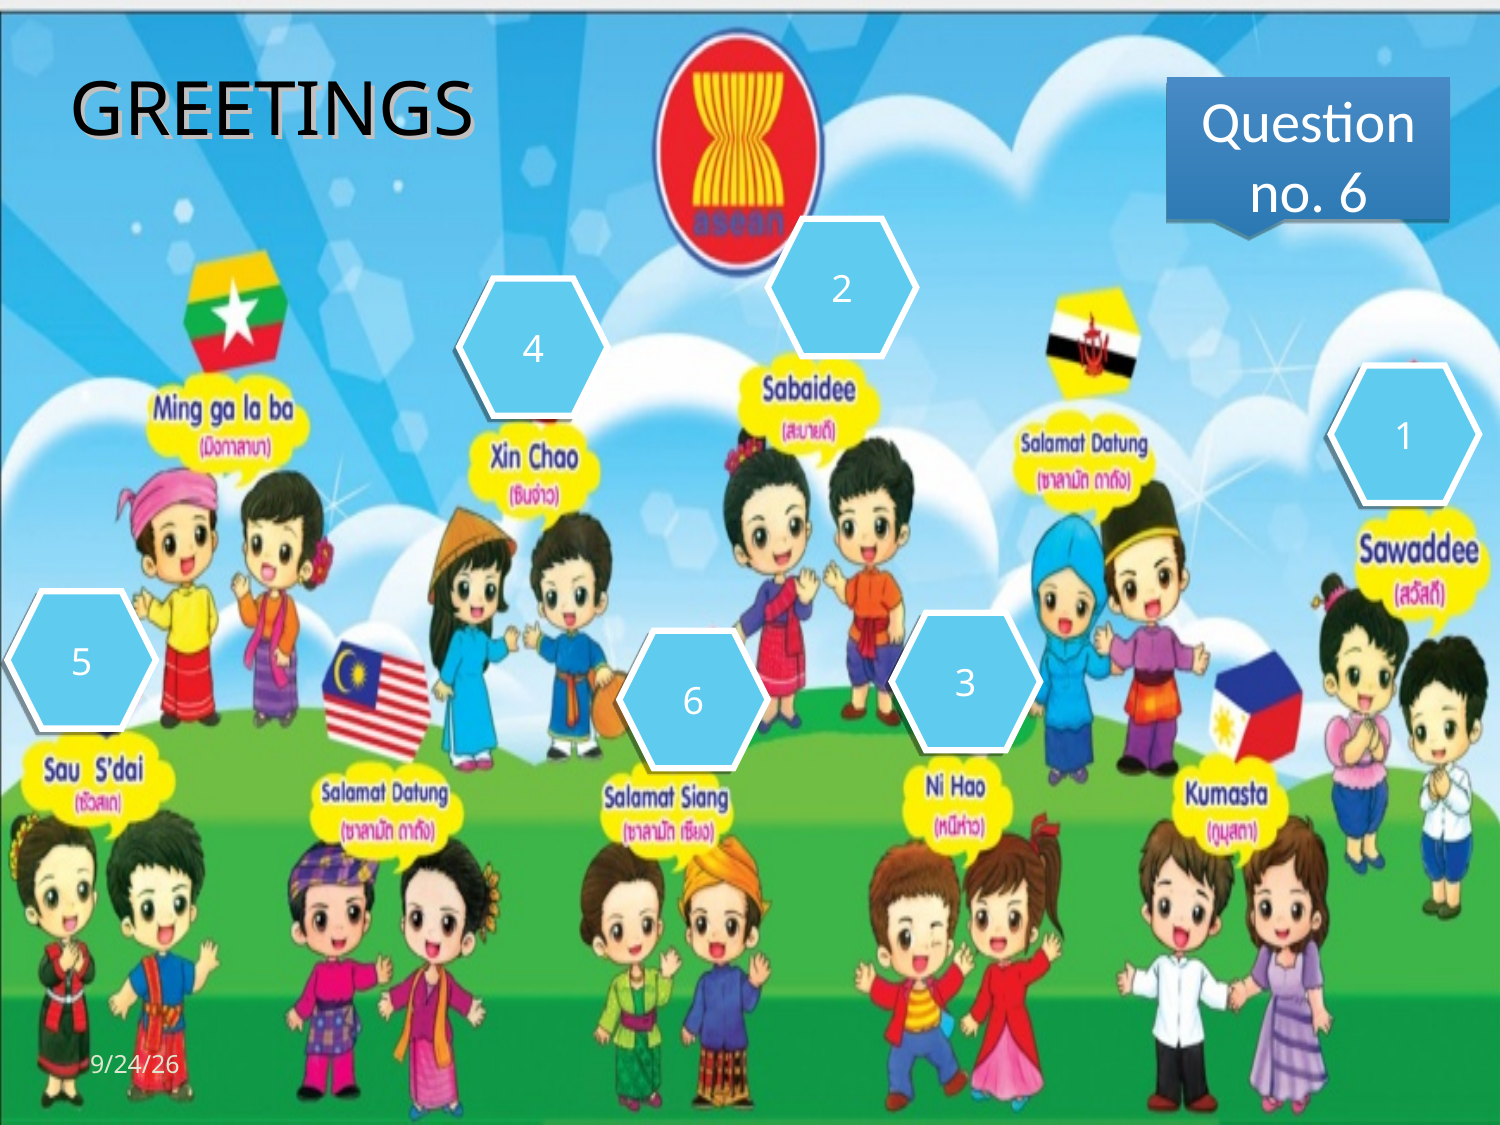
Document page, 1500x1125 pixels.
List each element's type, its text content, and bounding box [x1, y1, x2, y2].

text_box 2 [767, 218, 917, 357]
text_box Question no. 6 [1166, 77, 1451, 237]
text_box 4 [458, 278, 608, 416]
text_box 1 [1330, 365, 1480, 503]
text_box 3 [891, 612, 1041, 751]
text_box 6 [619, 630, 768, 769]
text_box 11/8/2017 [75, 1035, 426, 1096]
picture [0, 0, 1500, 1125]
text_box GREETINGS [54, 53, 509, 160]
text_box 5 [7, 591, 156, 729]
